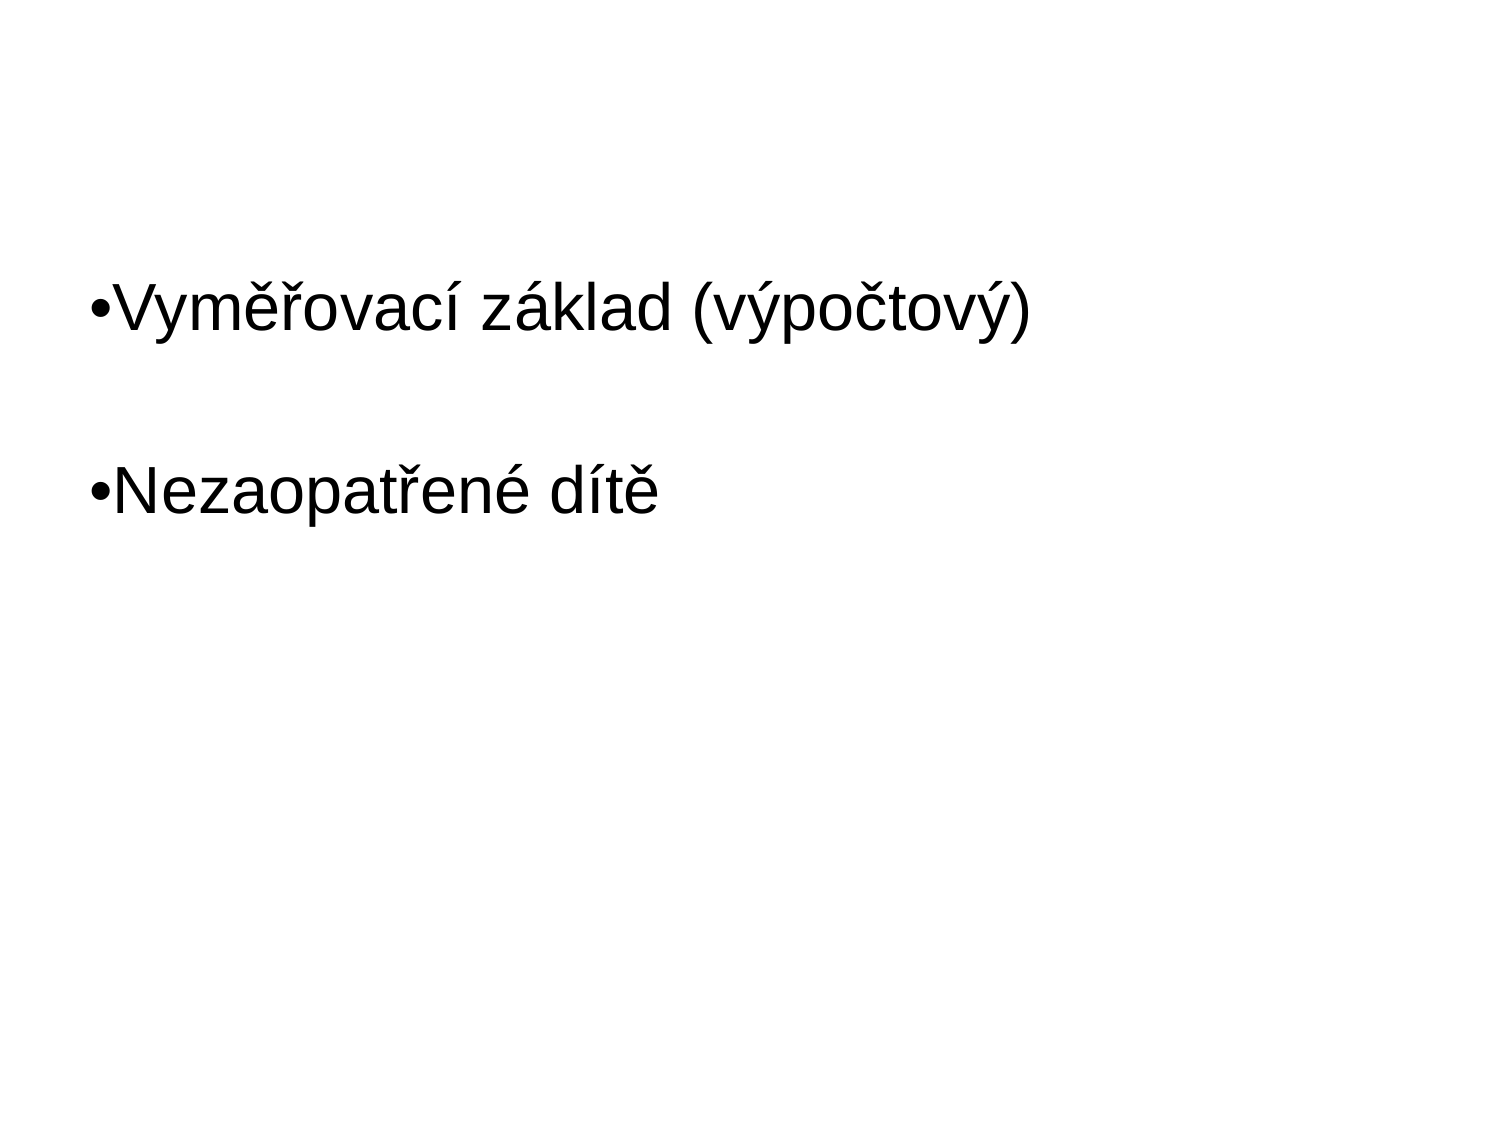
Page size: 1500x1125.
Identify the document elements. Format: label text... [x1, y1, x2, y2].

text_box Vyměřovací základ (výpočtový)‏ Nezaopatřené dítě [74, 262, 1425, 1005]
